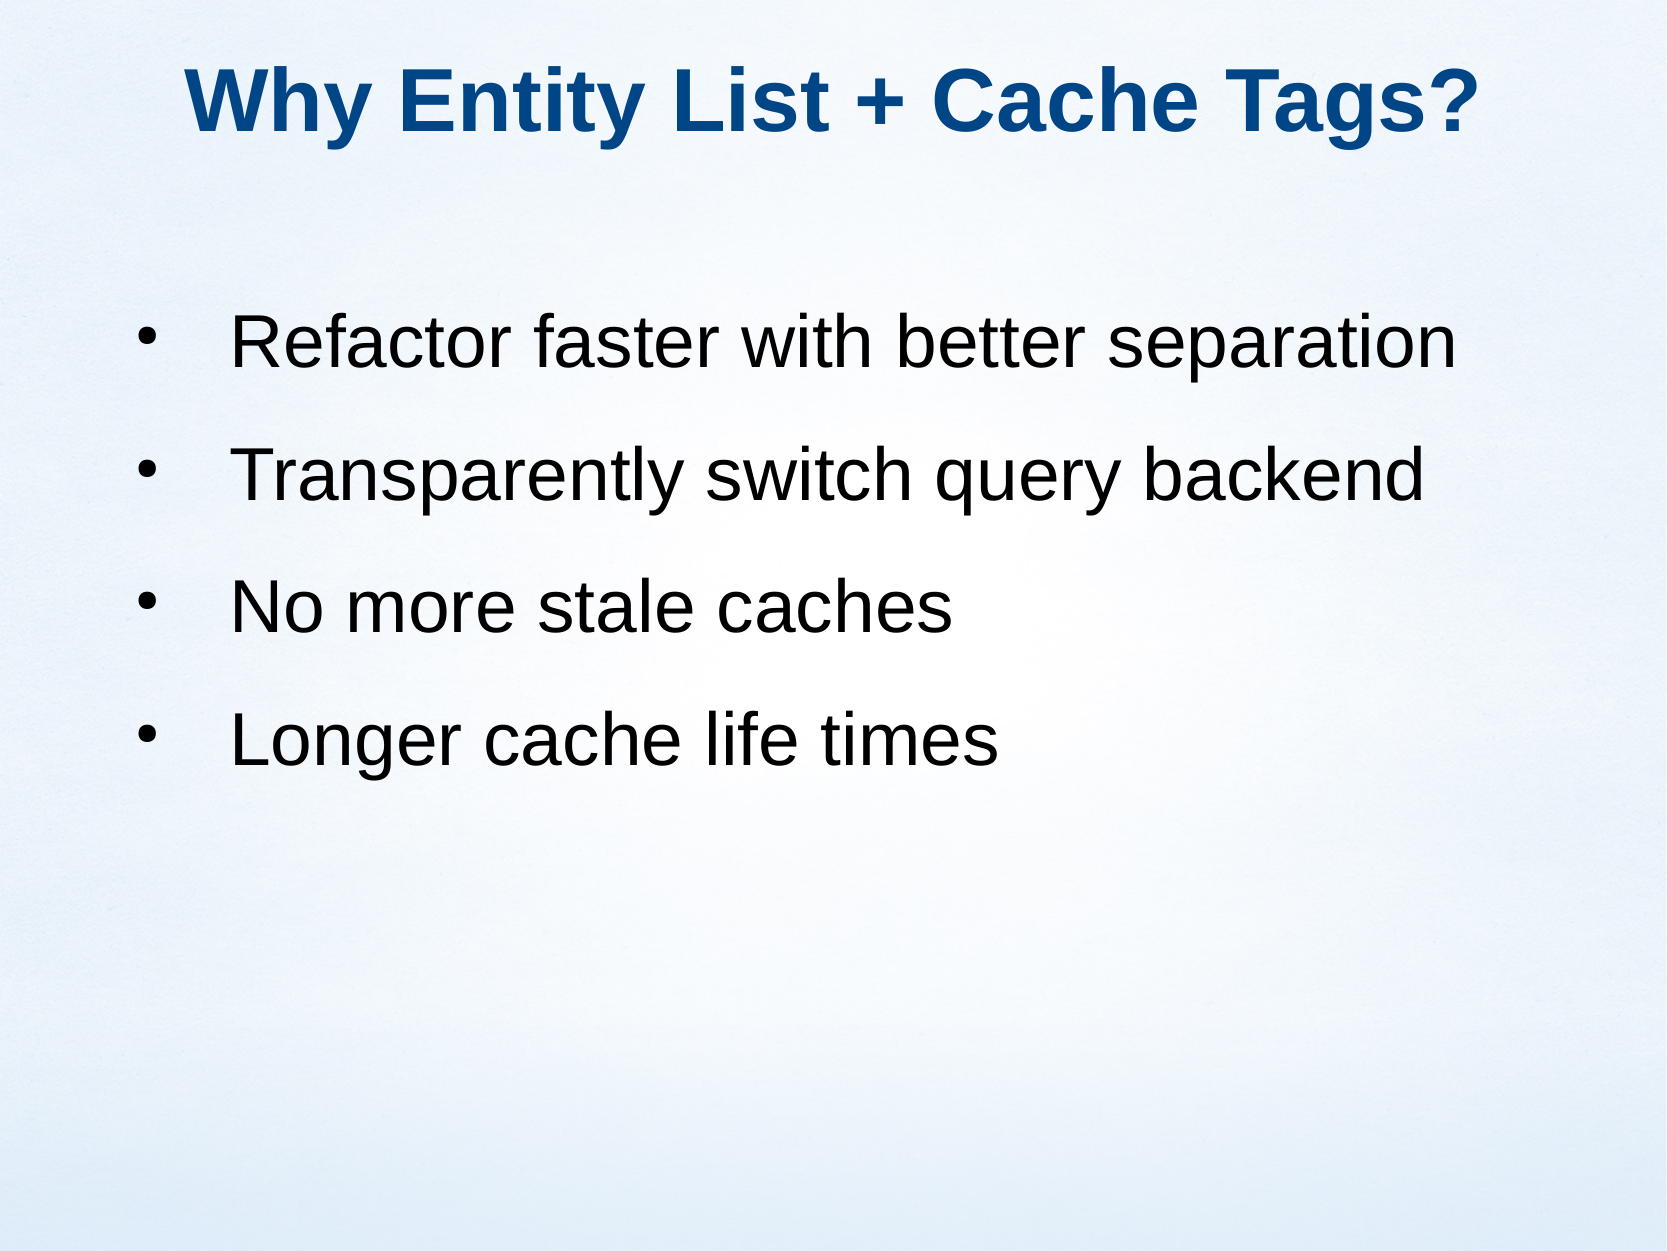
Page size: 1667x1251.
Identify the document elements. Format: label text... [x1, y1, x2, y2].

title Why Entity List + Cache Tags? [83, 49, 1584, 259]
list Refactor faster with better separation Transparently switch query backend No more stale caches Longer cache life times [83, 292, 1584, 1118]
picture [0, 0, 1667, 1251]
